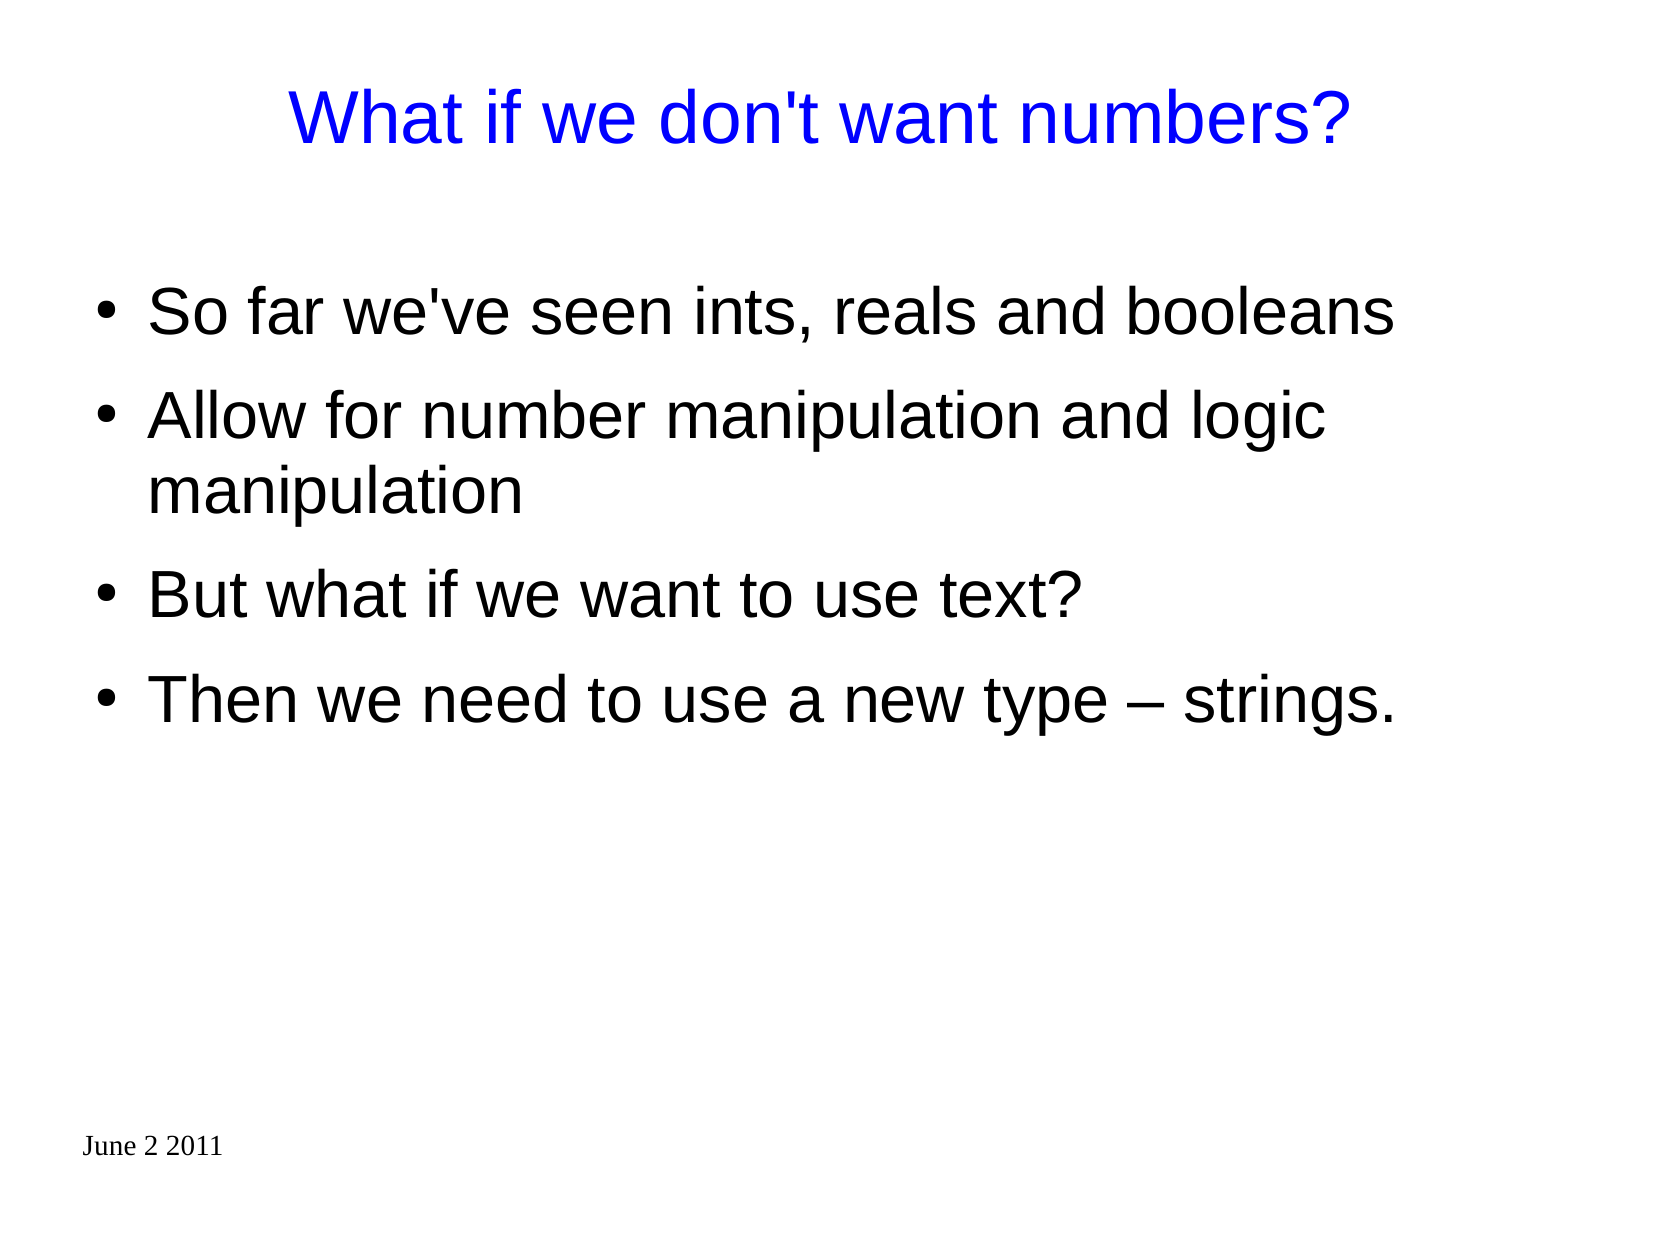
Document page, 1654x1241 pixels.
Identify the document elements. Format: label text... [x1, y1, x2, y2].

title What if we don't want numbers? [76, 58, 1565, 178]
list So far we've seen ints, reals and booleans Allow for number manipulation and logic manipulation But what if we want to use text? Then we need to use a new type – strings. [76, 274, 1565, 1093]
